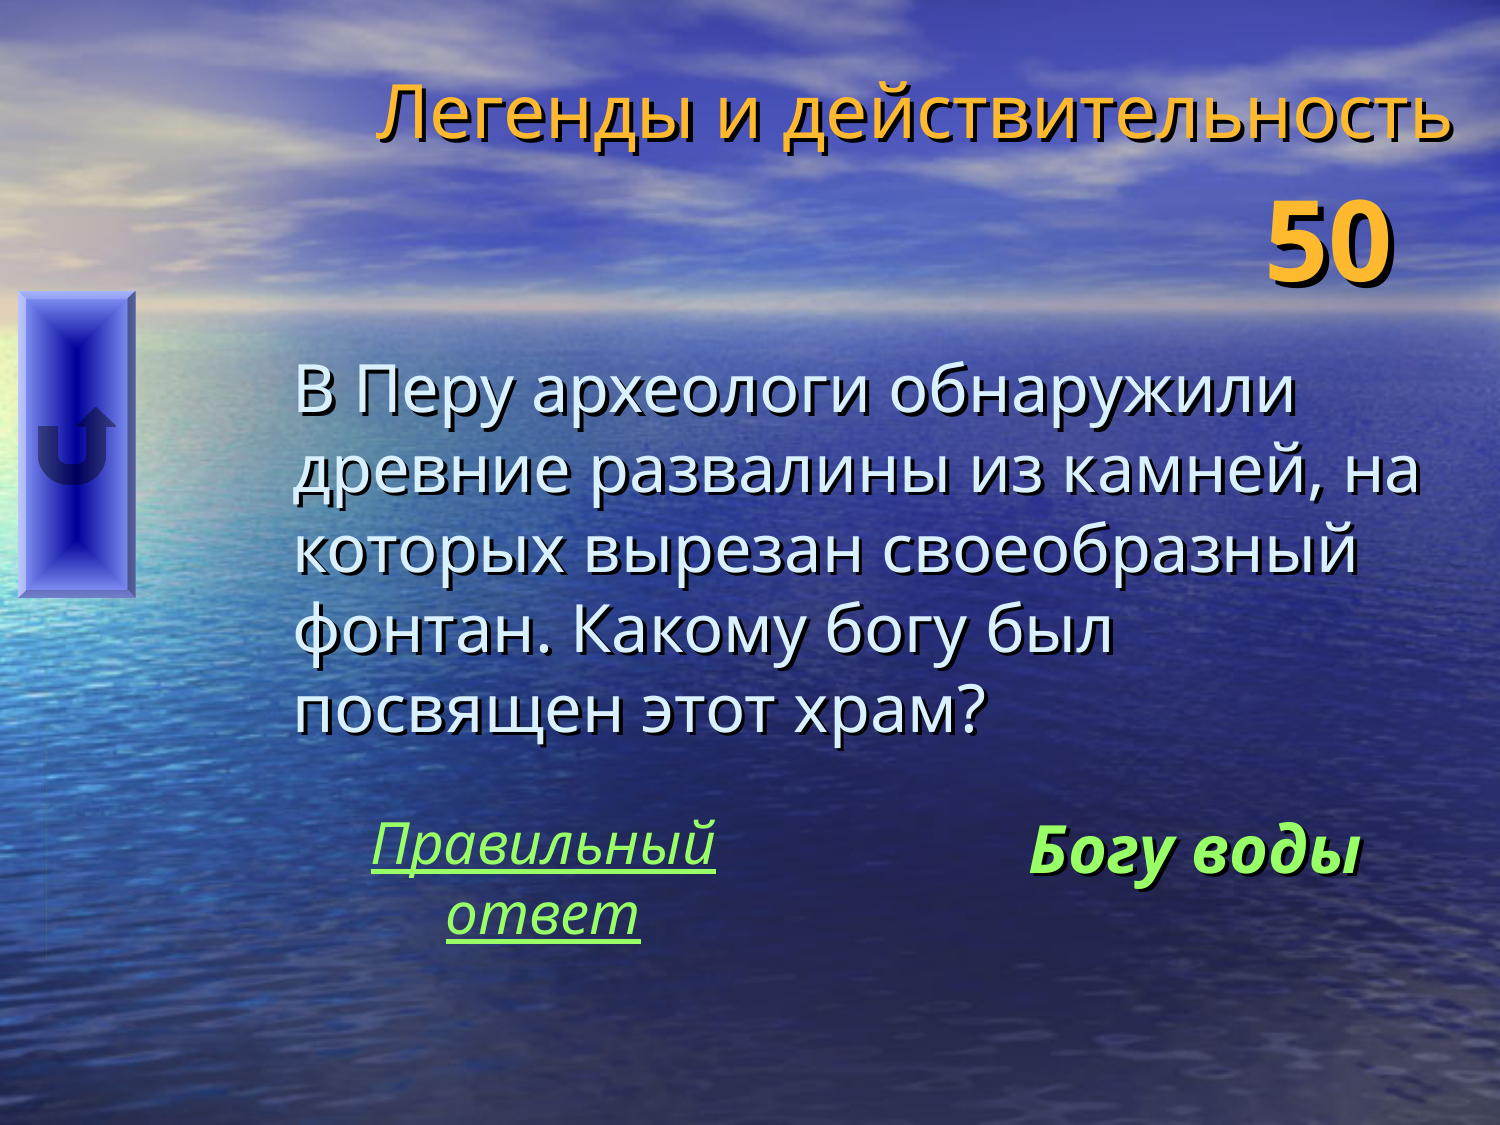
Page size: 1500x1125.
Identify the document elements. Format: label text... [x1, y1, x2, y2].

text_box Правильный ответ [253, 798, 833, 882]
subtitle В Перу археологи обнаружили древние развалины из камней, на которых вырезан своеобразный фонтан. Какому богу был посвящен этот храм? [277, 338, 1447, 753]
picture [0, 0, 1500, 1125]
text_box Богу воды [253, 798, 1412, 1094]
title Легенды и действительность [348, 0, 1483, 161]
text_box 50 [1234, 160, 1424, 291]
text_box [19, 290, 136, 598]
text_box 60 [17, 290, 26, 598]
